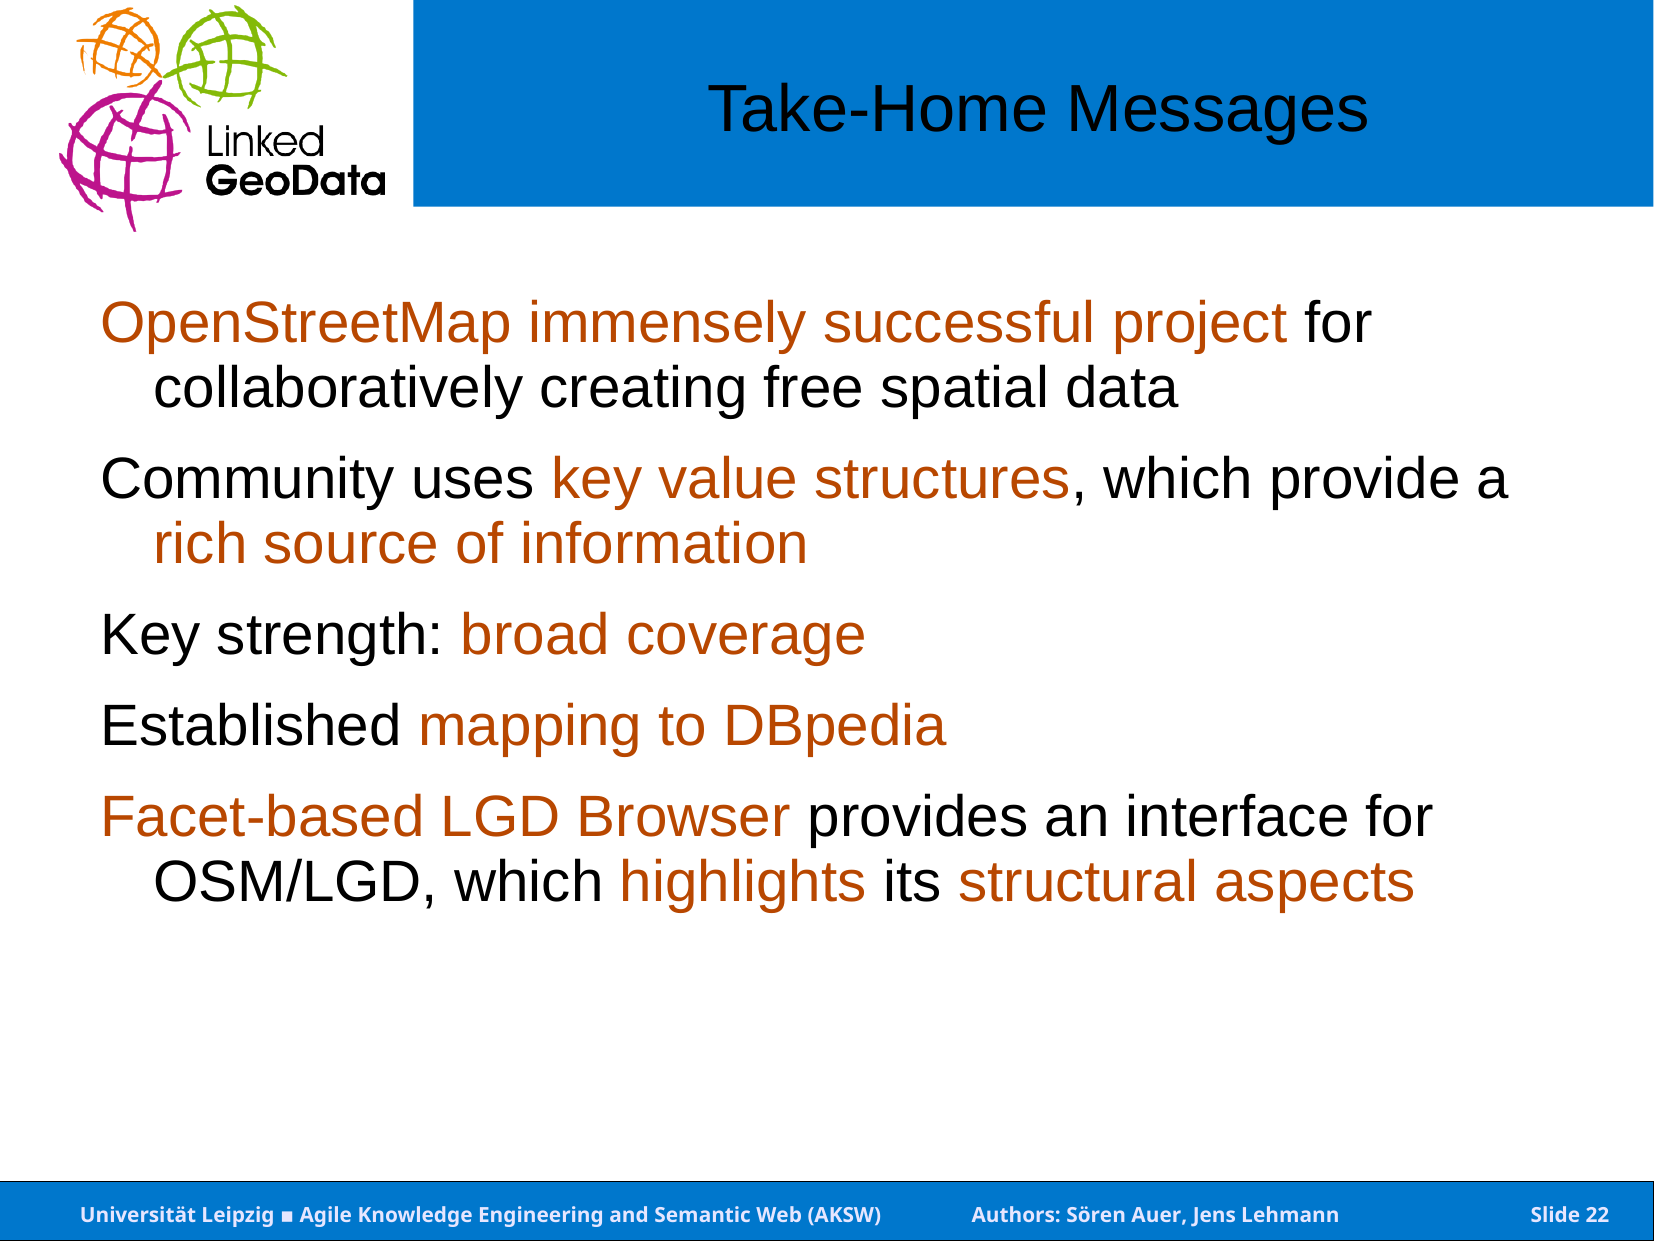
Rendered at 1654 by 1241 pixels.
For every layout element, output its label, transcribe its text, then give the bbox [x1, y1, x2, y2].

list OpenStreetMap immensely successful project for collaboratively creating free spatial data Community uses key value structures, which provide a rich source of information Key strength: broad coverage Established mapping to DBpedia Facet-based LGD Browser provides an interface for OSM/LGD, which highlights its structural aspects [82, 290, 1571, 1109]
picture [59, 5, 385, 232]
title Take-Home Messages [442, 38, 1636, 178]
